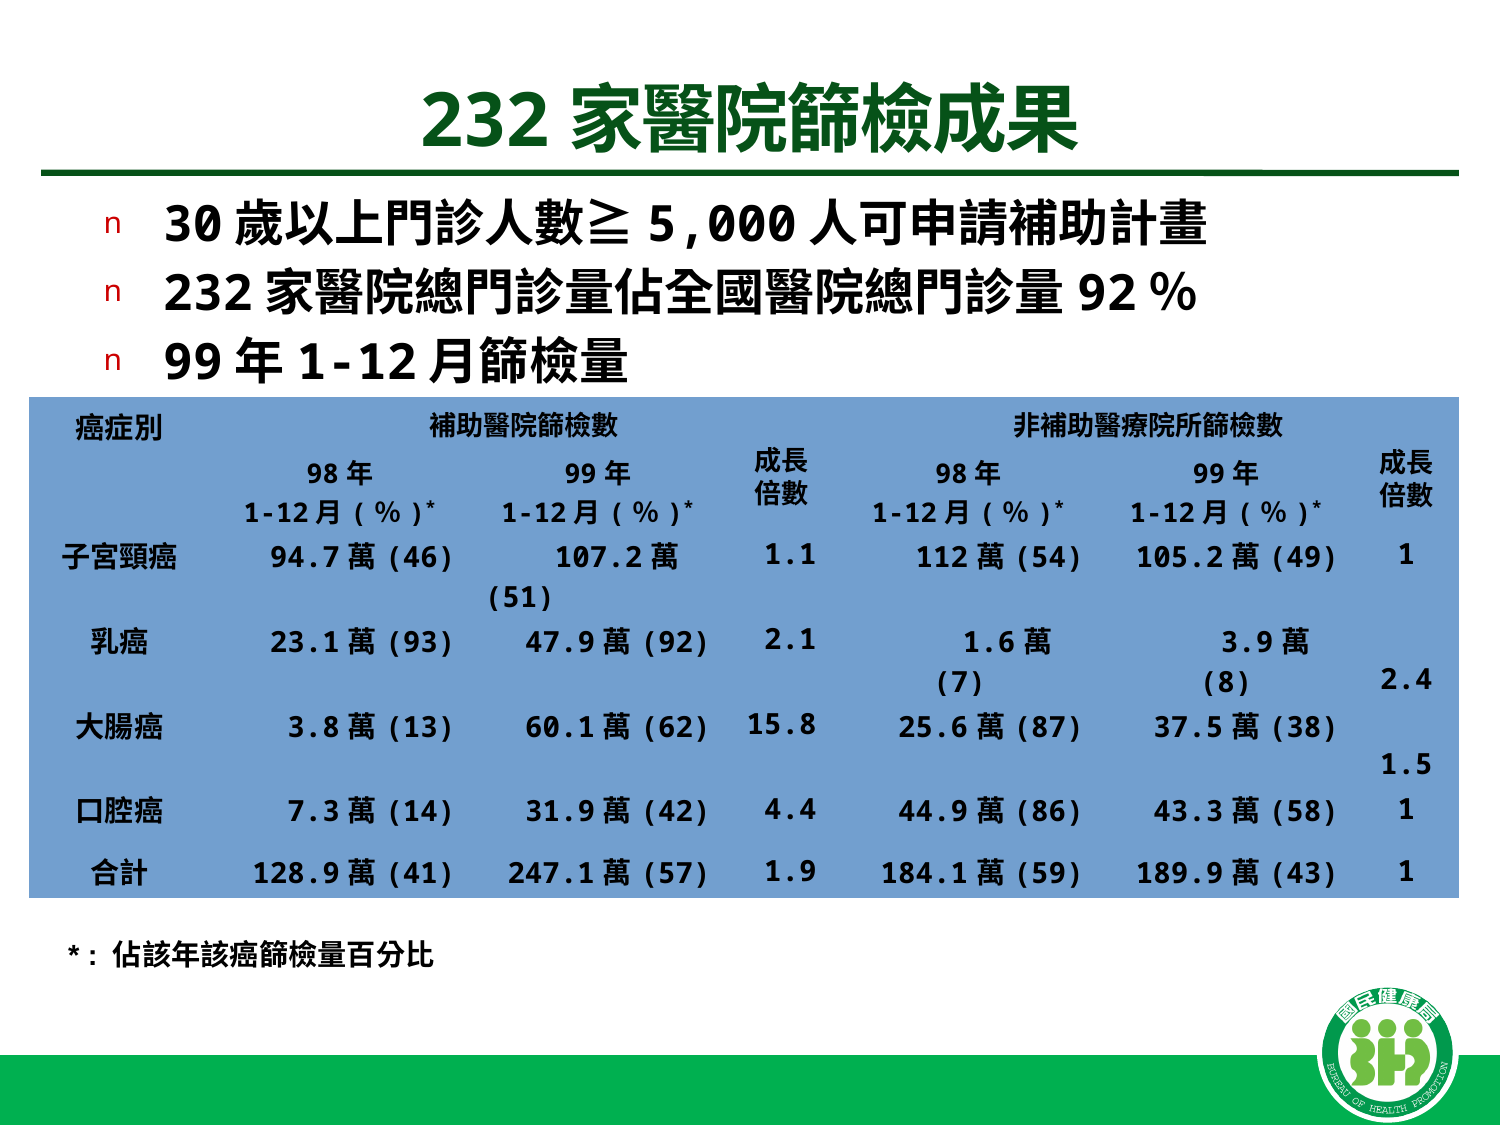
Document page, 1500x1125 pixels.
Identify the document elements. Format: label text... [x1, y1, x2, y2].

table_cell 184.1萬(59) [838, 843, 1098, 898]
table_cell 子宮頸癌 [29, 526, 210, 611]
table_cell 25.6萬(87) [838, 696, 1098, 780]
table_cell 1.5 [1354, 696, 1459, 780]
table_cell 98年 1-12月(％)* [838, 444, 1098, 526]
table_cell 23.1萬(93) [210, 611, 470, 696]
table_cell 94.7萬(46) [210, 526, 470, 611]
table_header 補助醫院篩檢數 [210, 397, 838, 444]
table_cell 2.4 [1354, 611, 1459, 696]
table_cell 105.2萬(49) [1098, 526, 1354, 611]
table_cell 1 [1354, 526, 1459, 611]
table_cell 44.9萬(86) [838, 780, 1098, 843]
table_cell 3.9萬(8) [1098, 611, 1354, 696]
table_cell 大腸癌 [29, 696, 210, 780]
table_cell 112萬(54) [838, 526, 1098, 611]
table_cell 2.1 [725, 611, 838, 696]
table_cell 128.9萬(41) [210, 843, 470, 898]
table_cell 60.1萬(62) [470, 696, 725, 780]
table_cell 1.9 [725, 843, 838, 898]
table_cell 1 [1354, 843, 1459, 898]
table_cell 4.4 [725, 780, 838, 843]
table_cell 7.3萬(14) [210, 780, 470, 843]
table_cell 99年 1-12月(％)* [1098, 444, 1354, 526]
text_box * : 佔該年該癌篩檢量百分比 [53, 928, 1424, 979]
table_cell 口腔癌 [29, 780, 210, 843]
text_box 30歲以上門診人數≧5,000人可申請補助計畫 232家醫院總門診量佔全國醫院總門診量92％ 99年1-12月篩檢量 [88, 196, 1388, 397]
table_cell 31.9萬(42) [470, 780, 725, 843]
table_cell 99年 1-12月(％)* [470, 444, 725, 526]
table_cell 1 [1354, 780, 1459, 843]
table_cell 合計 [29, 843, 210, 898]
table_cell 43.3萬(58) [1098, 780, 1354, 843]
table_cell 成長 倍數 [1354, 444, 1459, 526]
table_cell 乳癌 [29, 611, 210, 696]
table_cell 107.2萬(51) [470, 526, 725, 611]
table_cell 1.6萬(7) [838, 611, 1098, 696]
table_header 癌症別 [29, 397, 210, 526]
table_cell 15.8 [725, 696, 838, 780]
table_cell 98年 1-12月(％)* [210, 444, 470, 526]
table_cell 1.1 [725, 526, 838, 611]
table_cell 247.1萬(57) [470, 843, 725, 898]
table_cell 成長 倍數 [725, 444, 838, 526]
table_cell 37.5萬(38) [1098, 696, 1354, 780]
table_header 非補助醫療院所篩檢數 [838, 397, 1459, 444]
table_cell 189.9萬(43) [1098, 843, 1354, 898]
table_cell 47.9萬(92) [470, 611, 725, 696]
table_cell 3.8萬(13) [210, 696, 470, 780]
title 232家醫院篩檢成果 [0, 42, 1500, 169]
